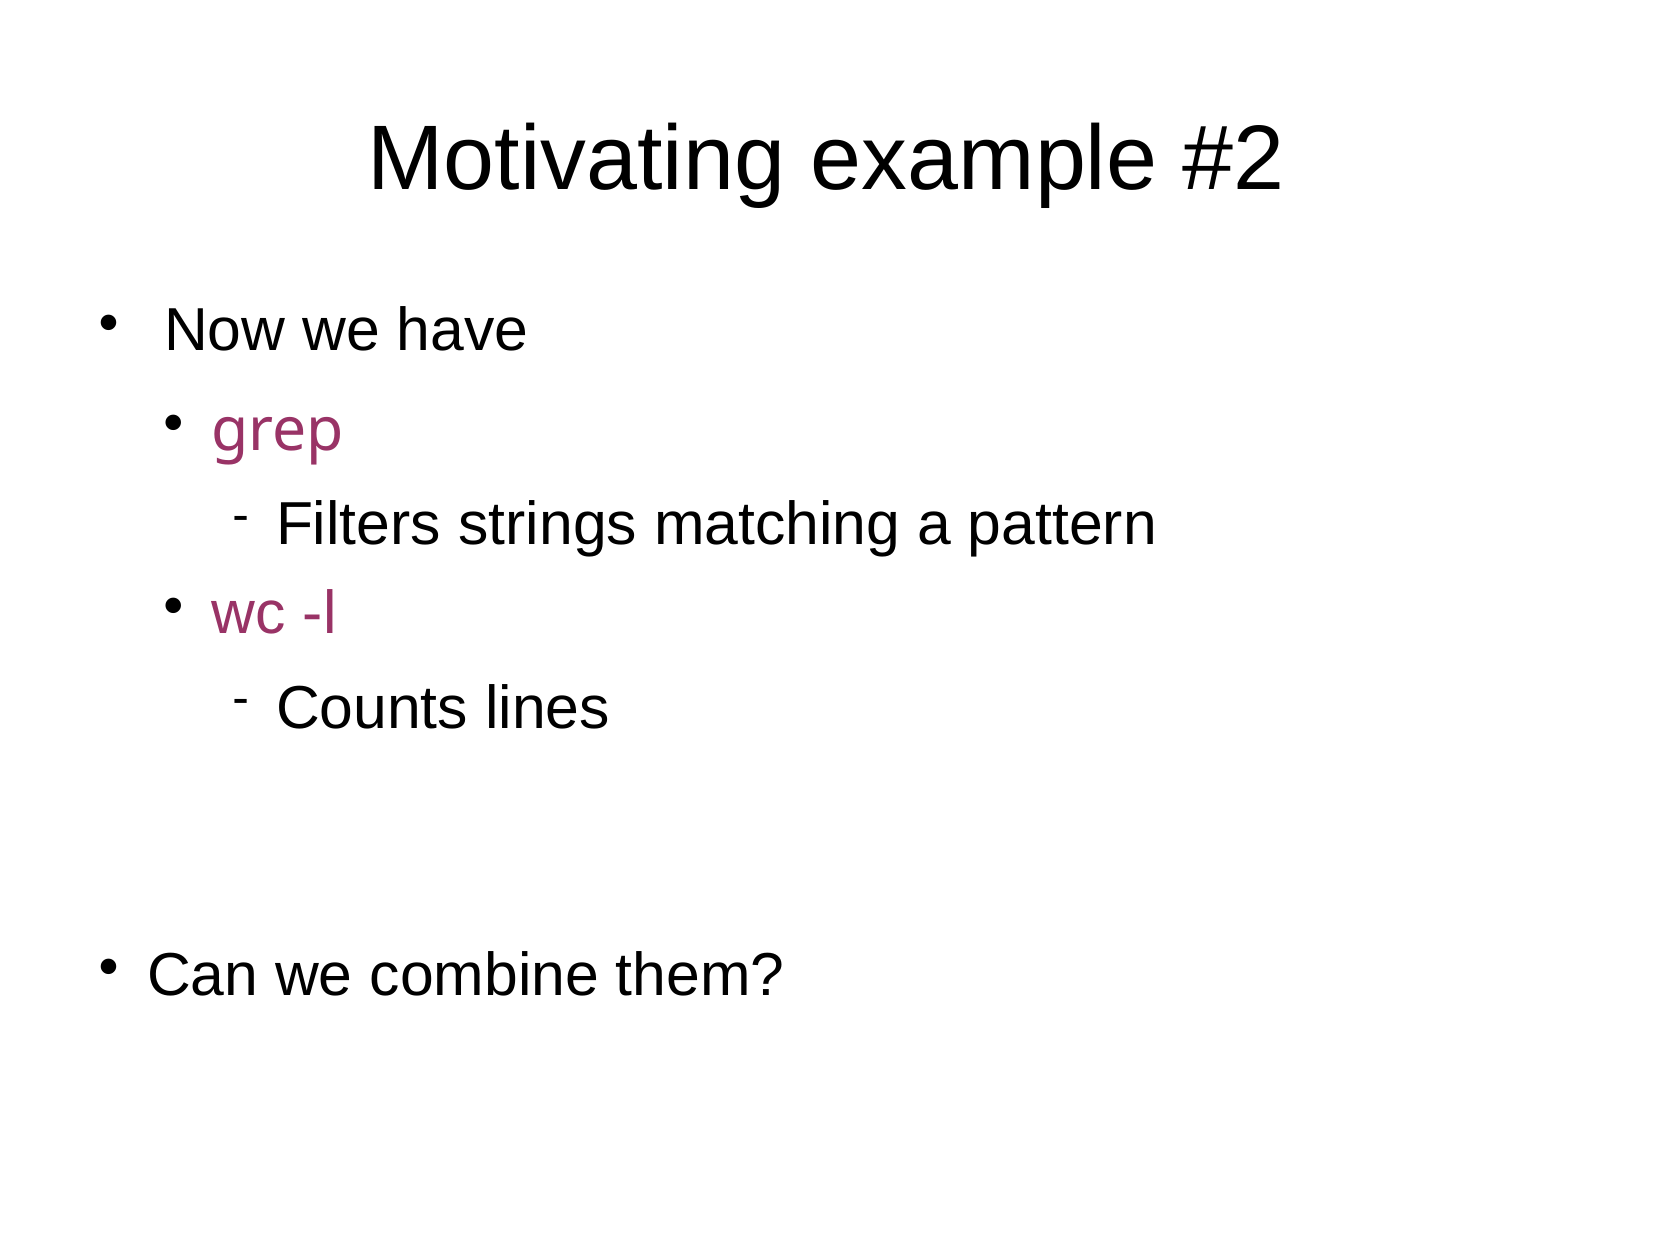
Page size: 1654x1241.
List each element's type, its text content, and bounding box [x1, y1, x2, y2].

list Now we have grep Filters strings matching a pattern wc -l Counts lines Can we combine them? [82, 290, 1571, 1010]
title Motivating example #2 [82, 49, 1571, 257]
